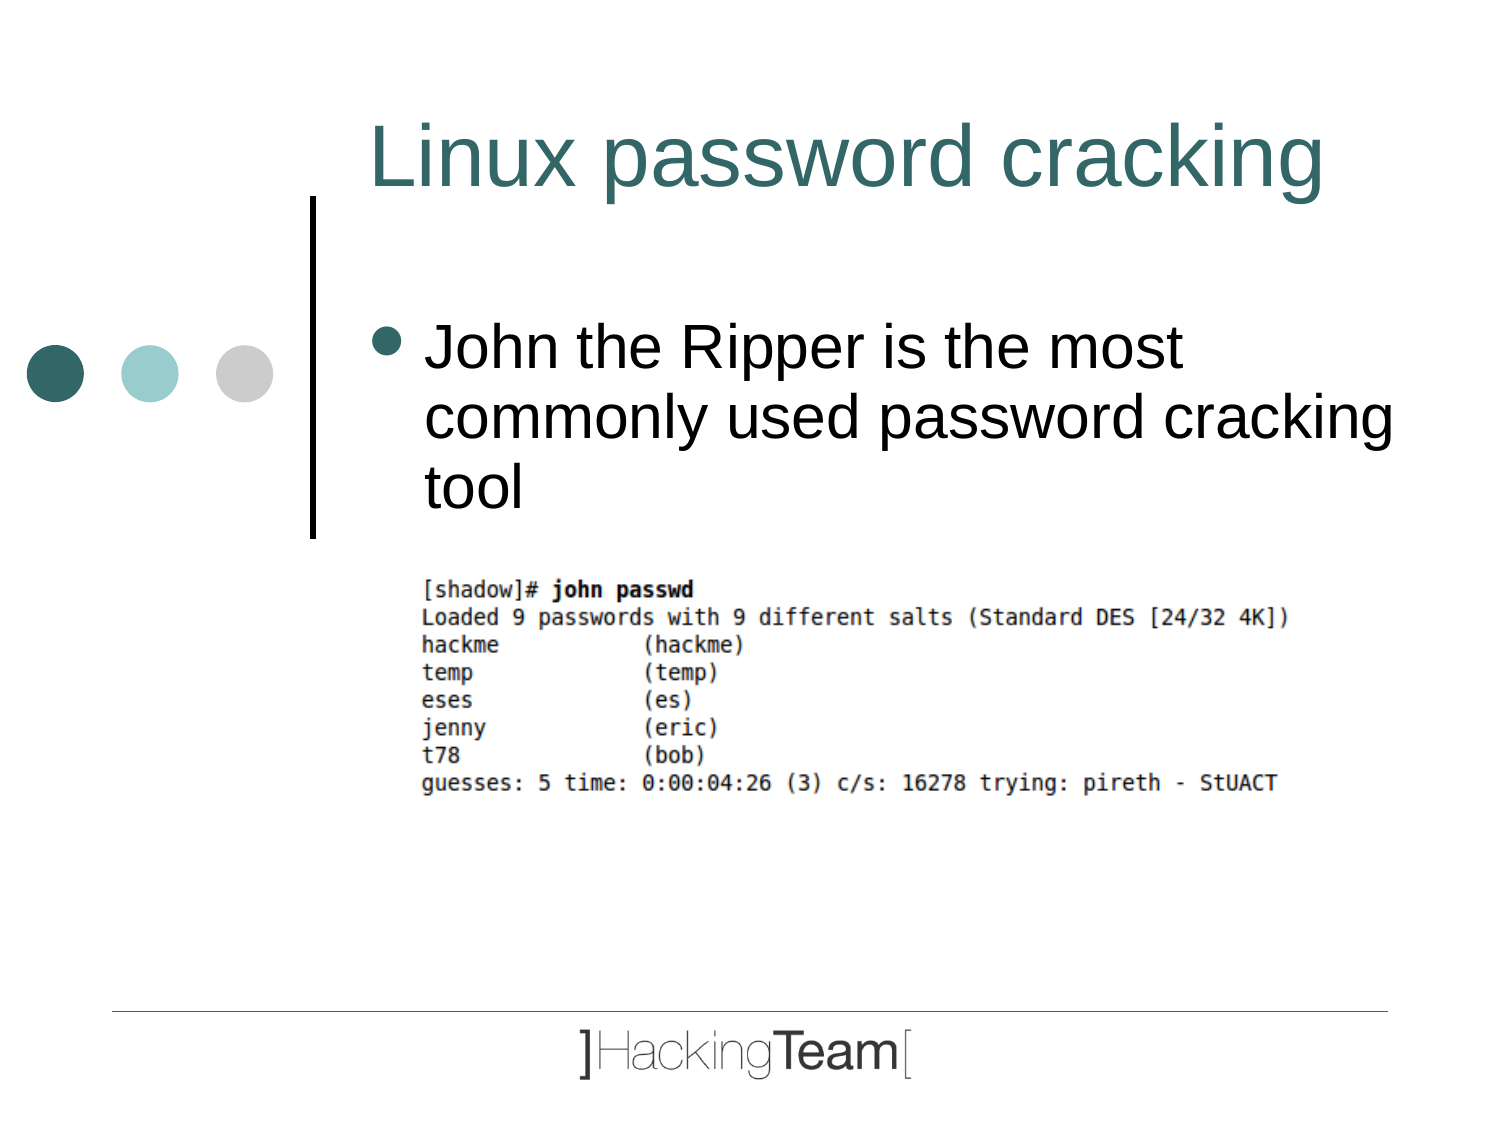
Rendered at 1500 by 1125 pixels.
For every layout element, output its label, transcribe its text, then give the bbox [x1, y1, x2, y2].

title Linux password cracking [249, 38, 1401, 275]
picture [574, 1041, 916, 1084]
list John the Ripper is the most commonly used password cracking tool [249, 312, 1401, 1041]
picture [412, 562, 1372, 825]
